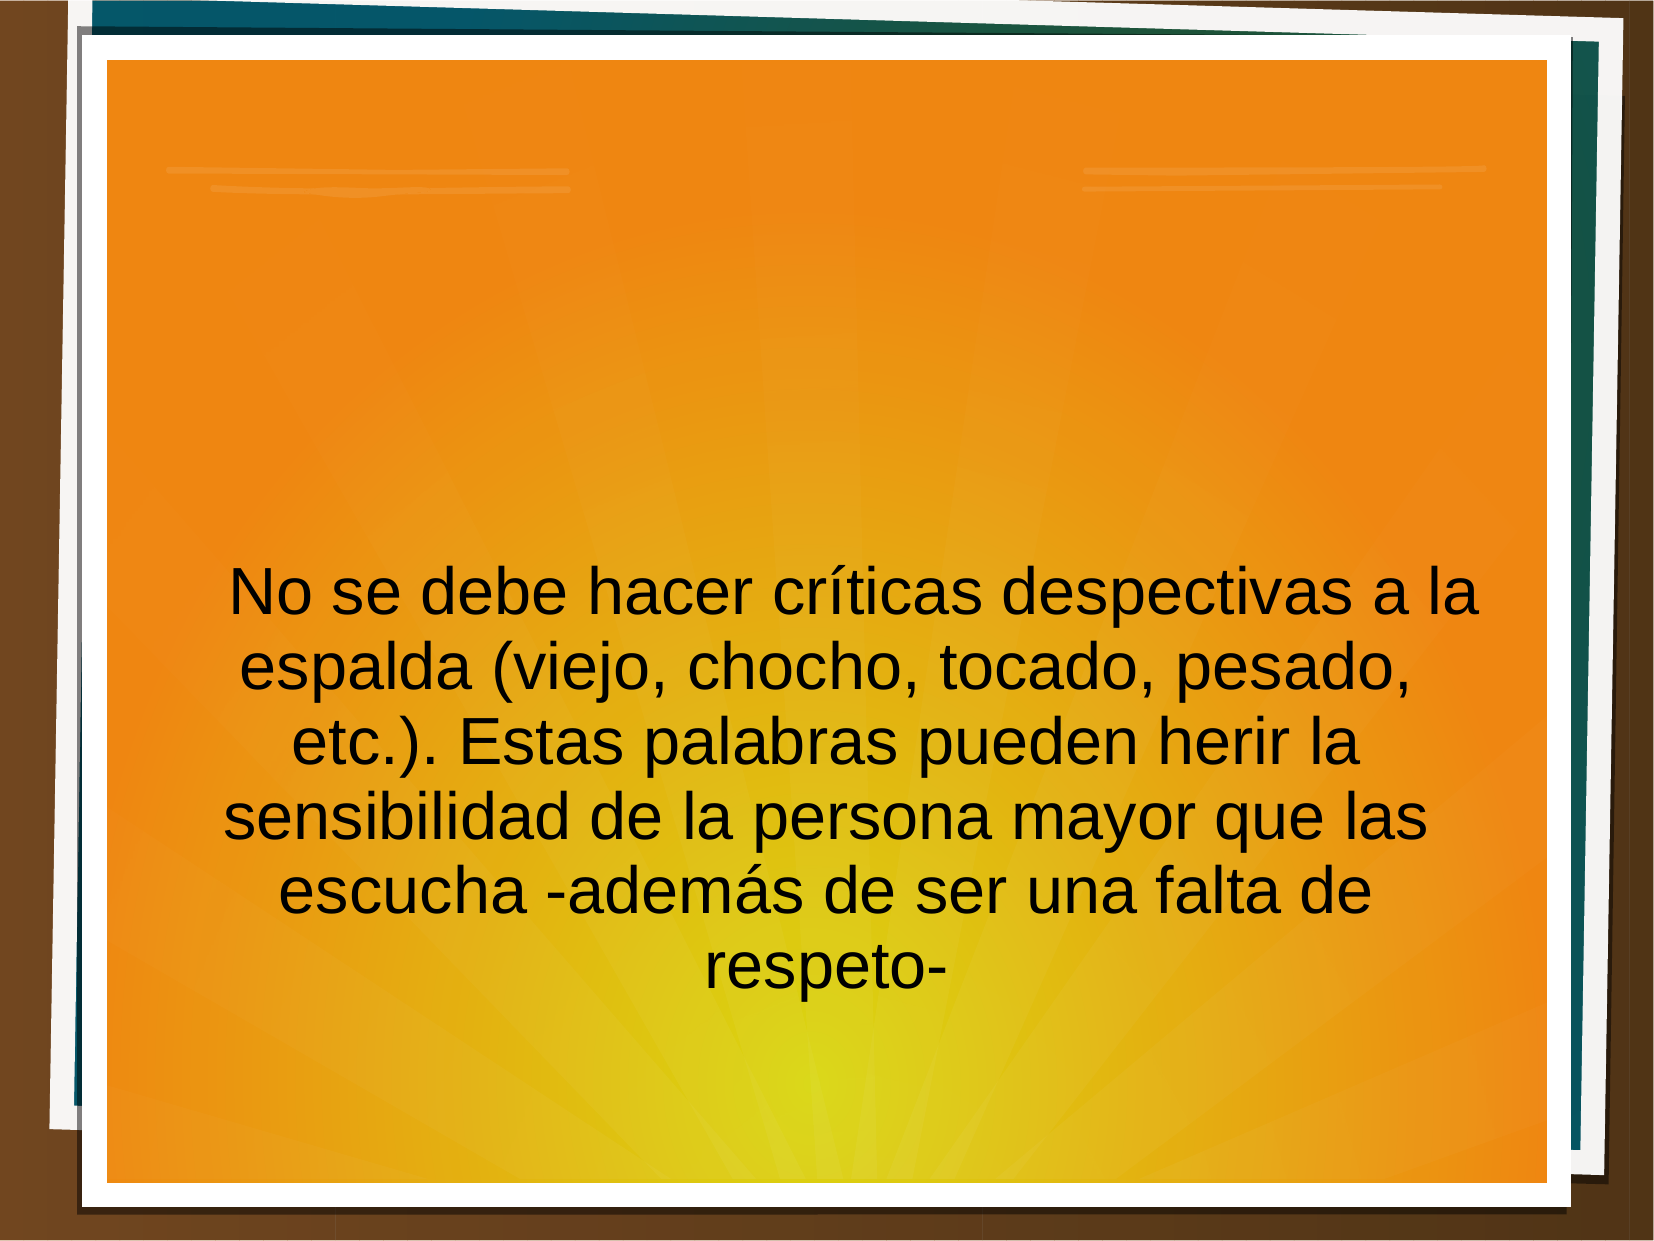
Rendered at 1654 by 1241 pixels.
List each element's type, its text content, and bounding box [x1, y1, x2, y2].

subtitle No se debe hacer críticas despectivas a la espalda (viejo, chocho, tocado, pesado, etc.). Estas palabras pueden herir la sensibilidad de la persona mayor que las escucha -además de ser una falta de respeto- [162, 299, 1492, 1241]
